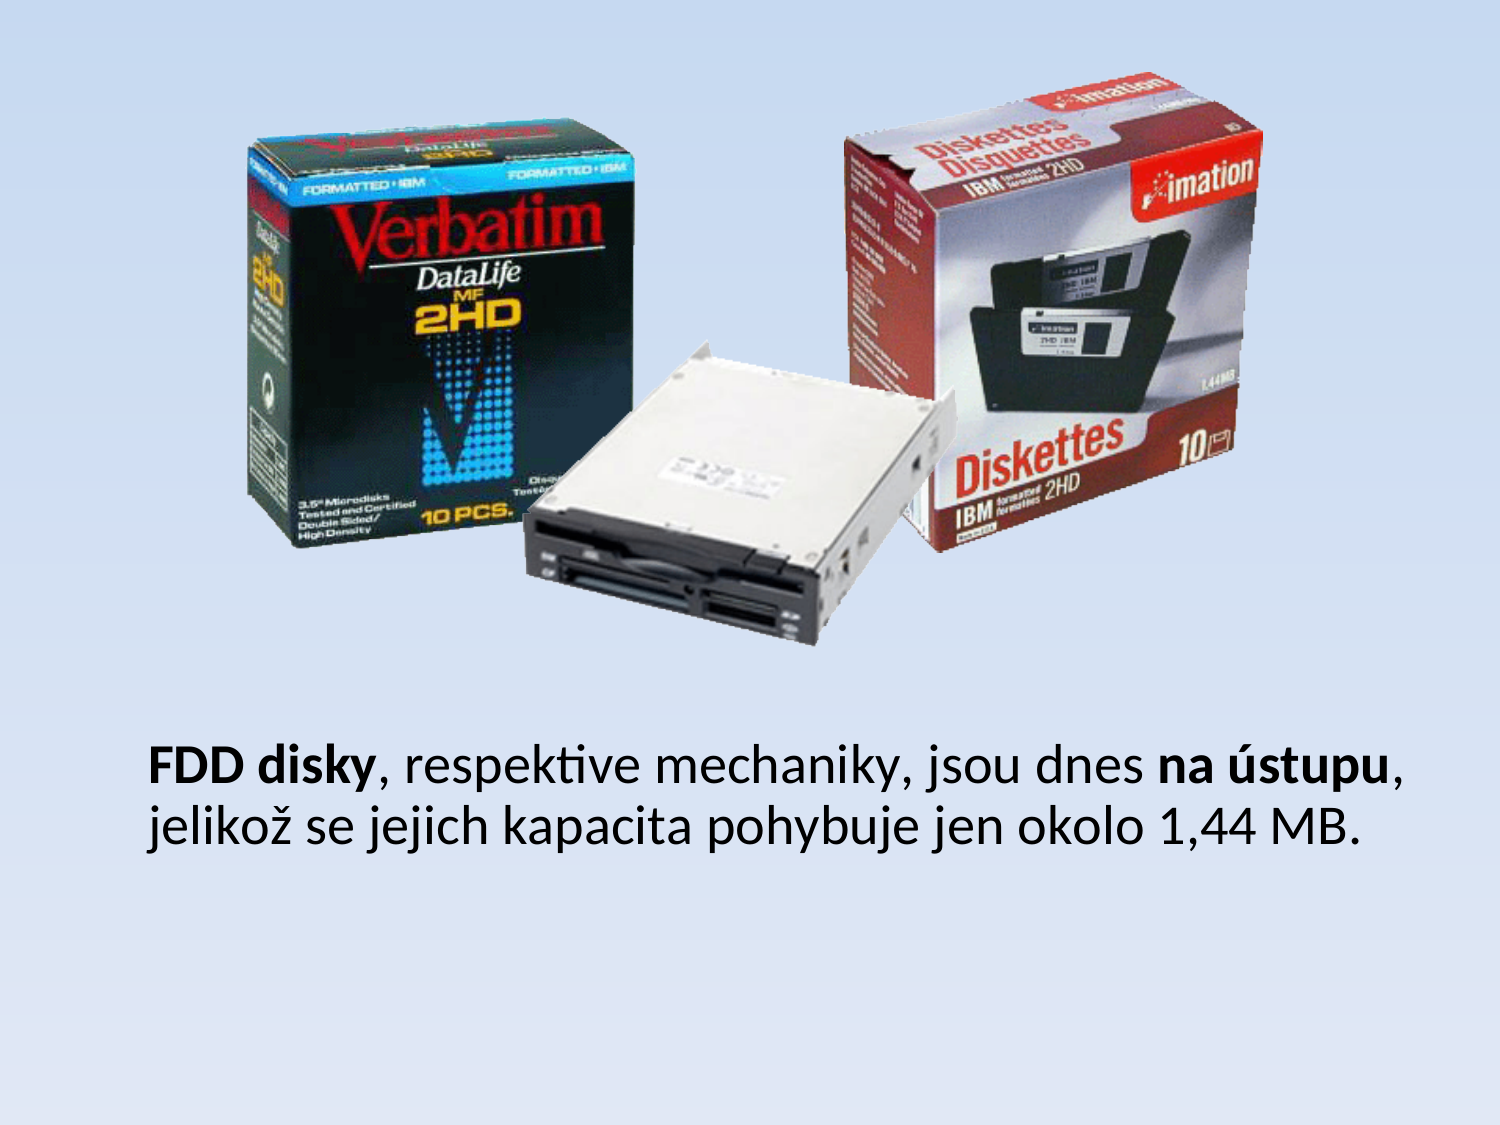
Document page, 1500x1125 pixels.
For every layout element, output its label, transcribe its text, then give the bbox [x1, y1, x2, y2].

picture [230, 72, 1263, 669]
list FDD disky, respektive mechaniky, jsou dnes na ústupu, jelikož se jejich kapacita pohybuje jen okolo 1,44 MB. [76, 727, 1427, 1075]
